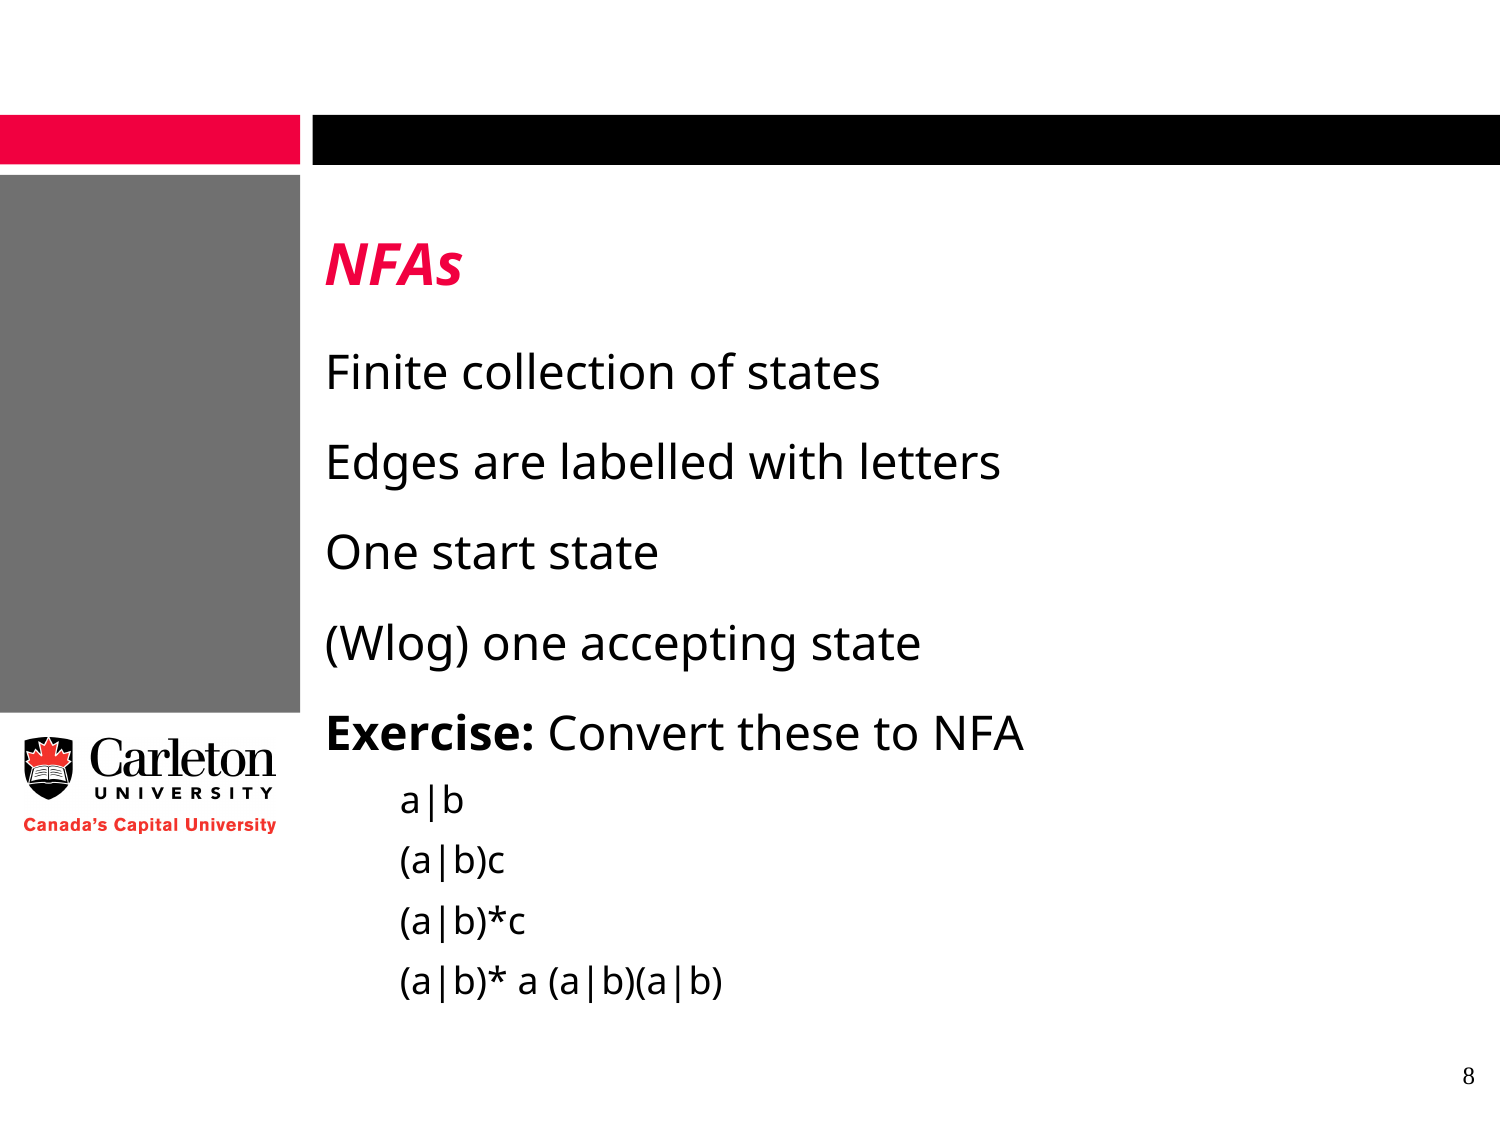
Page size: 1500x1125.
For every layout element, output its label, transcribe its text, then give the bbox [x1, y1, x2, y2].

title NFAs [324, 194, 1450, 324]
picture [24, 737, 276, 834]
list Finite collection of states Edges are labelled with letters One start state (Wlog) one accepting state Exercise: Convert these to NFA a|b (a|b)c (a|b)*c (a|b)* a (a|b)(a|b) [324, 324, 1450, 1036]
